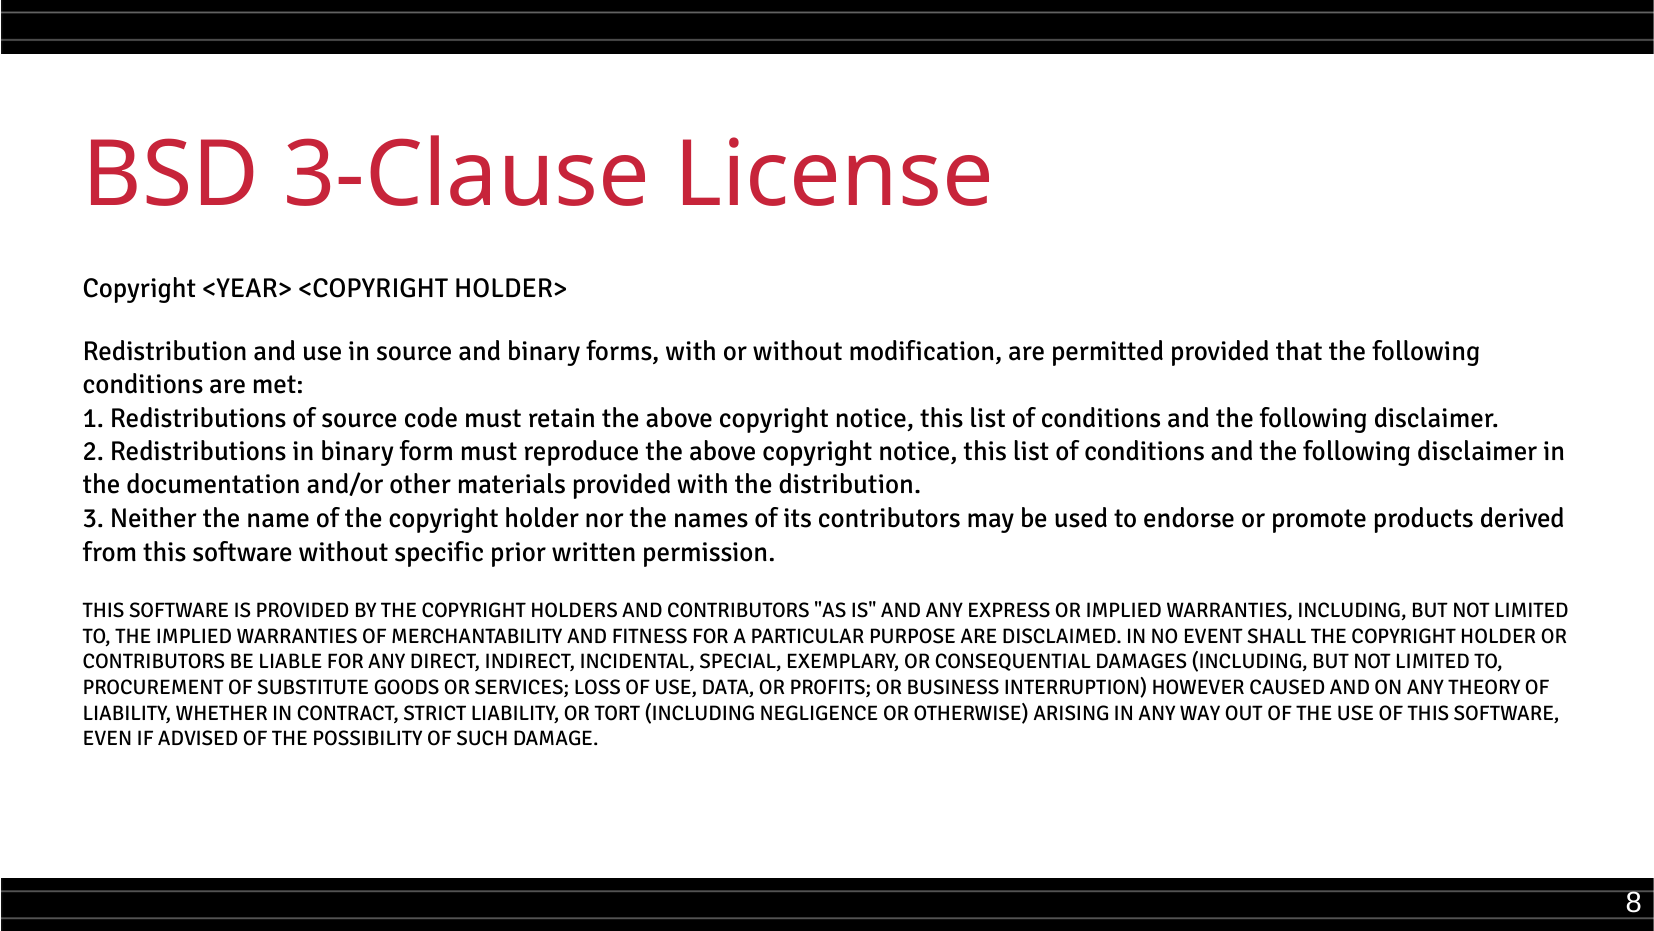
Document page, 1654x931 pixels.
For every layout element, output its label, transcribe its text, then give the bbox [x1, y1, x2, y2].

list Copyright <YEAR> <COPYRIGHT HOLDER> Redistribution and use in source and binary forms, with or without modification, are permitted provided that the following conditions are met: 1. Redistributions of source code must retain the above copyright notice, this list of conditions and the following disclaimer. 2. Redistributions in binary form must reproduce the above copyright notice, this list of conditions and the following disclaimer in the documentation and/or other materials provided with the distribution. 3. Neither the name of the copyright holder nor the names of its contributors may be used to endorse or promote products derived from this software without specific prior written permission. THIS SOFTWARE IS PROVIDED BY THE COPYRIGHT HOLDERS AND CONTRIBUTORS "AS IS" AND ANY EXPRESS OR IMPLIED WARRANTIES, INCLUDING, BUT NOT LIMITED TO, THE IMPLIED WARRANTIES OF MERCHANTABILITY AND FITNESS FOR A PARTICULAR PURPOSE ARE DISCLAIMED. IN NO EVENT SHALL THE COPYRIGHT HOLDER OR CONTRIBUTORS BE LIABLE FOR ANY DIRECT, INDIRECT, INCIDENTAL, SPECIAL, EXEMPLARY, OR CONSEQUENTIAL DAMAGES (INCLUDING, BUT NOT LIMITED TO, PROCUREMENT OF SUBSTITUTE GOODS OR SERVICES; LOSS OF USE, DATA, OR PROFITS; OR BUSINESS INTERRUPTION) HOWEVER CAUSED AND ON ANY THEORY OF LIABILITY, WHETHER IN CONTRACT, STRICT LIABILITY, OR TORT (INCLUDING NEGLIGENCE OR OTHERWISE) ARISING IN ANY WAY OUT OF THE USE OF THIS SOFTWARE, EVEN IF ADVISED OF THE POSSIBILITY OF SUCH DAMAGE. [82, 271, 1571, 839]
picture [1, 878, 1654, 931]
title BSD 3-Clause License [82, 92, 1571, 249]
picture [1, 0, 1654, 54]
